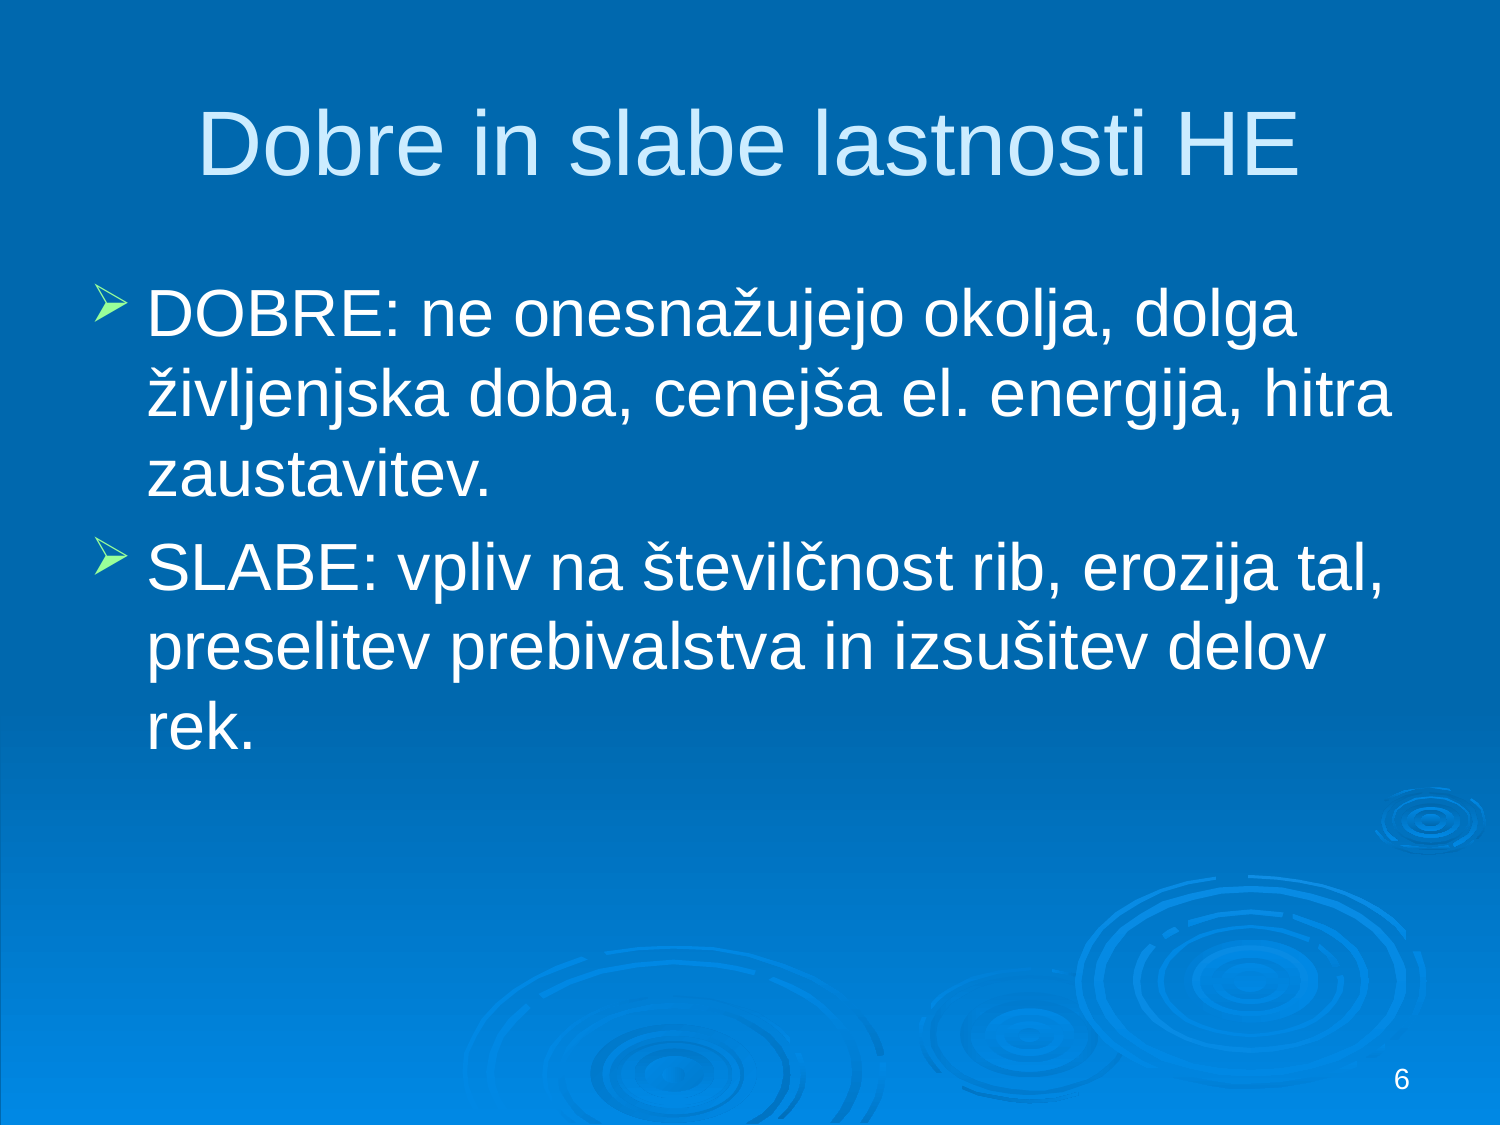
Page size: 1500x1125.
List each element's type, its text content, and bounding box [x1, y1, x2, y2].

slide_number <number> [1074, 1024, 1425, 1103]
title Dobre in slabe lastnosti HE [75, 45, 1425, 233]
list DOBRE: ne onesnažujejo okolja, dolga življenjska doba, cenejša el. energija, hitra zaustavitev. SLABE: vpliv na številčnost rib, erozija tal, preselitev prebivalstva in izsušitev delov rek. [75, 262, 1425, 1005]
